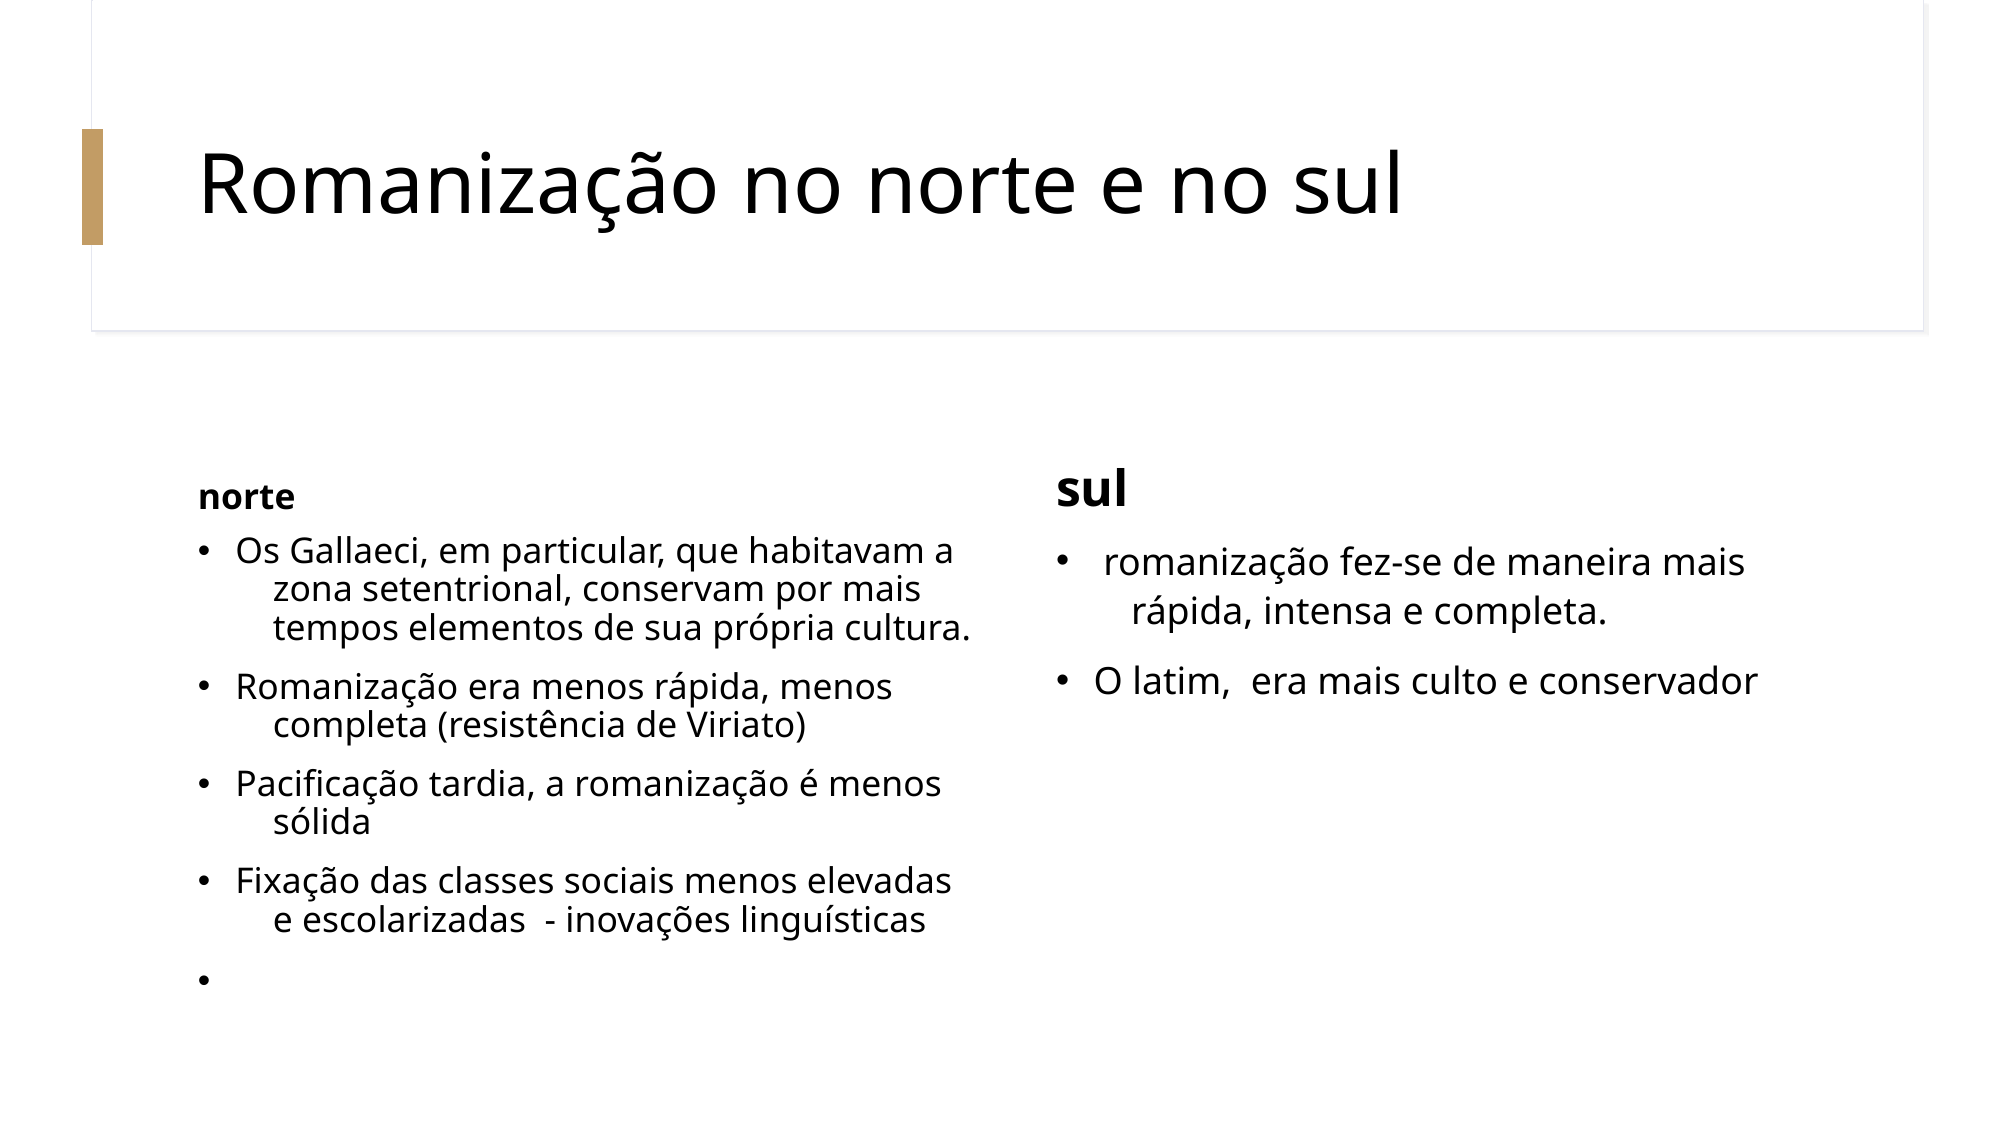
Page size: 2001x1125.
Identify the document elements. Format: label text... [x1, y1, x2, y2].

title Romanização no norte e no sul [183, 90, 1852, 284]
list romanização fez-se de maneira mais rápida, intensa e completa. O latim, era mais culto e conservador [1041, 525, 1852, 1013]
list Os Gallaeci, em particular, que habitavam a zona setentrional, conservam por mais tempos elementos de sua própria cultura. Romanização era menos rápida, menos completa (resistência de Viriato) Pacificação tardia, a romanização é menos sólida Fixação das classes sociais menos elevadas e escolarizadas - inovações linguísticas [183, 525, 994, 1013]
list sul [1041, 389, 1852, 525]
list norte [183, 389, 994, 525]
